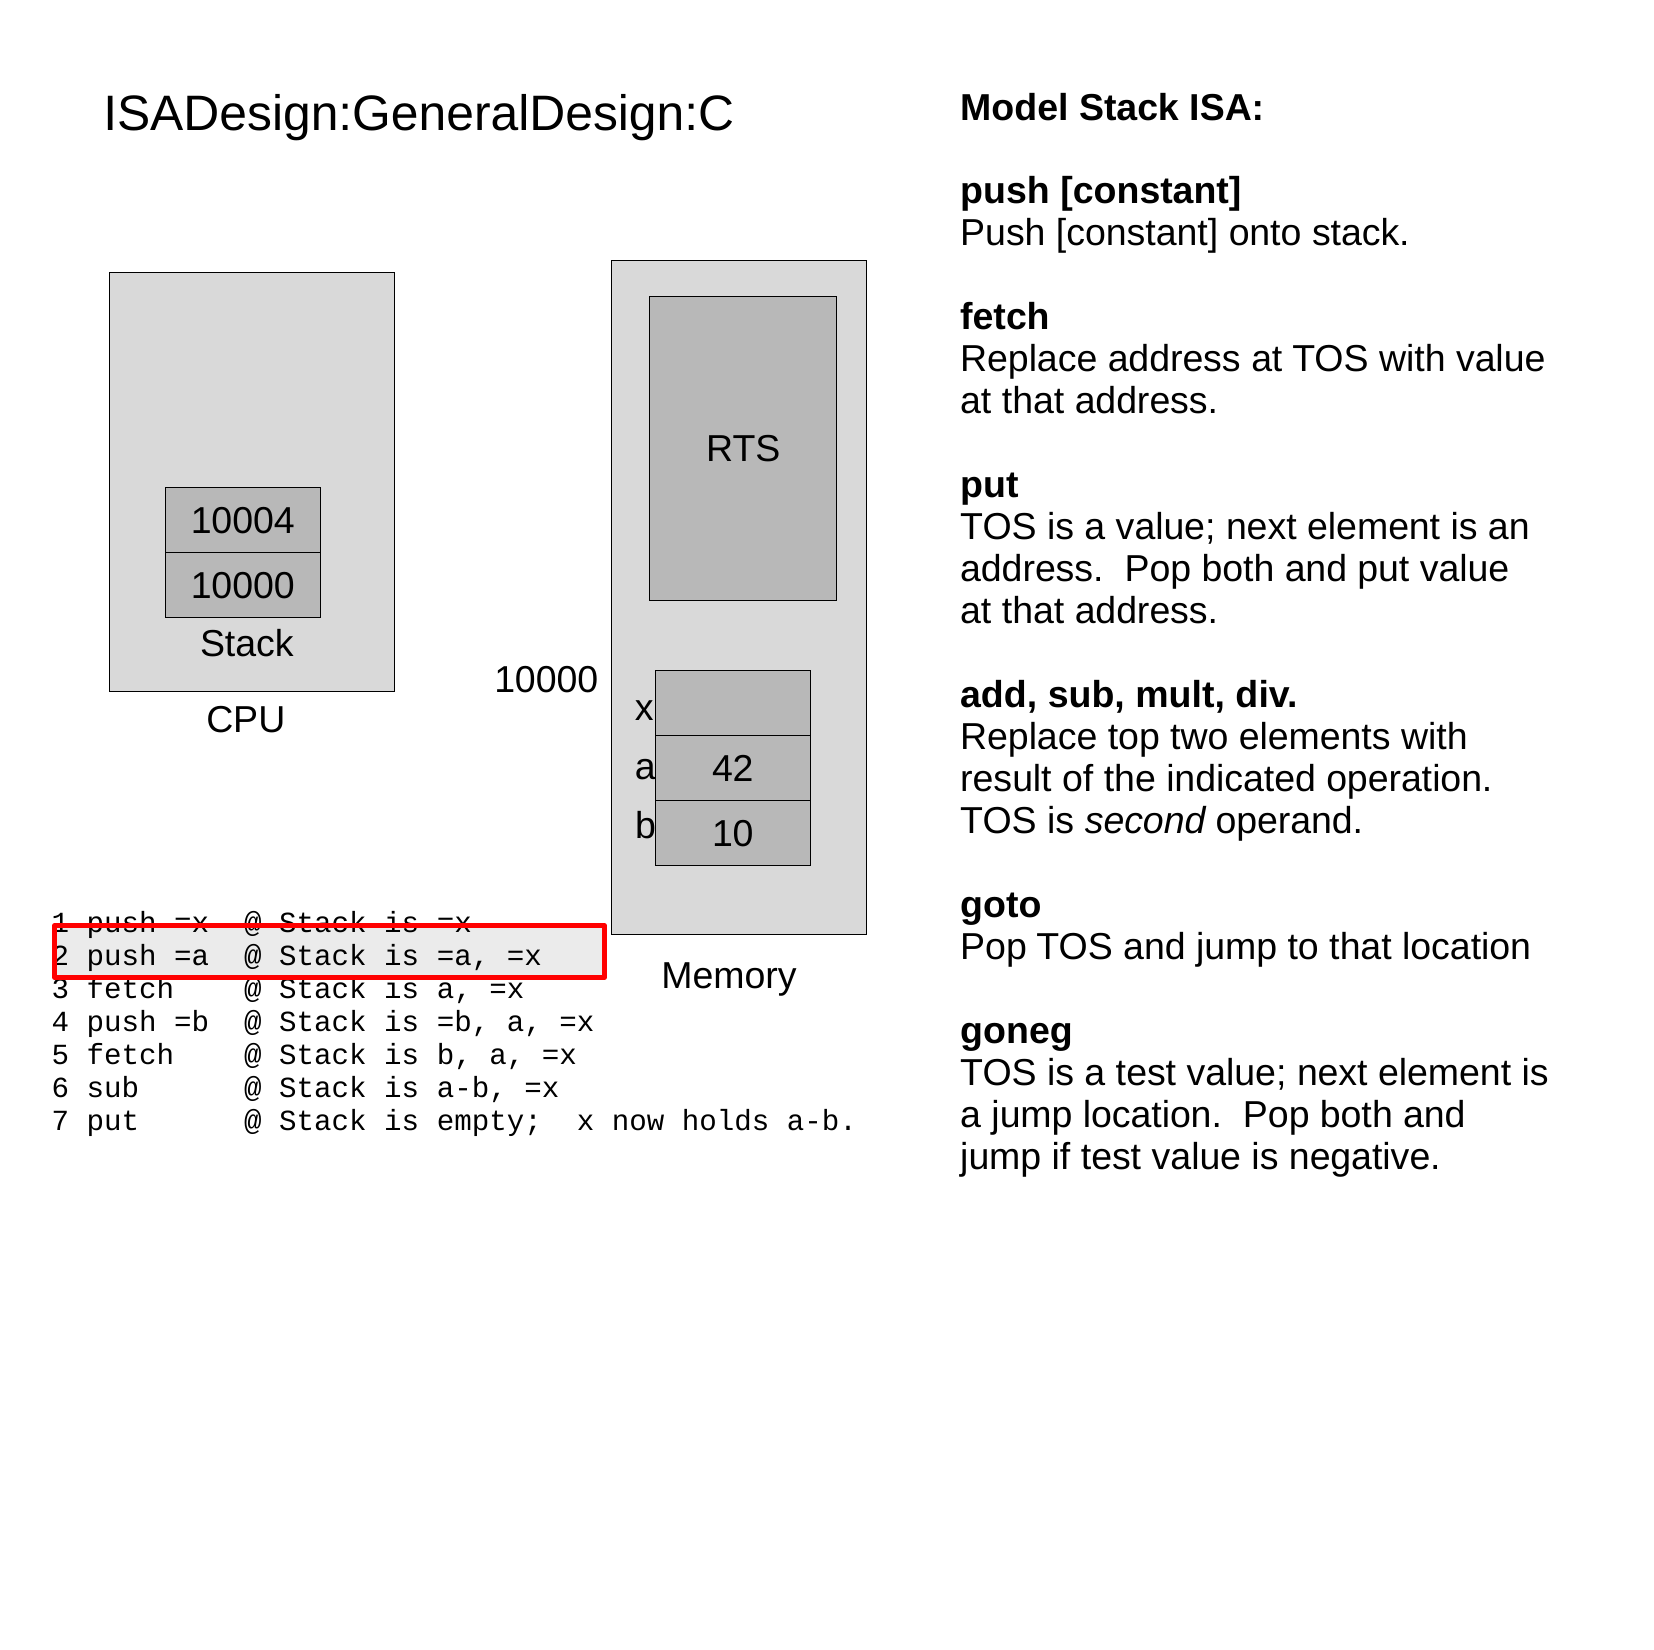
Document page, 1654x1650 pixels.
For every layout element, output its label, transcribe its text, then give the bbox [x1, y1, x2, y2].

text_box CPU [191, 691, 301, 749]
text_box [109, 272, 395, 692]
text_box 10000 [165, 553, 321, 618]
text_box a [620, 737, 671, 795]
text_box 10004 [165, 487, 321, 553]
text_box [54, 925, 605, 978]
text_box ISADesign:GeneralDesign:C [88, 78, 945, 166]
text_box RTS [649, 296, 837, 601]
text_box 10000 [479, 650, 613, 708]
text_box [611, 260, 867, 900]
text_box x [620, 678, 669, 736]
text_box 42 [655, 735, 811, 800]
text_box b [620, 796, 671, 854]
text_box 10 [655, 800, 811, 866]
text_box Model Stack ISA: push [constant] Push [constant] onto stack. fetch Replace address at TOS with value at that address. put TOS is a value; next element is an address. Pop both and put value at that address. add, sub, mult, div. Replace top two elements with result of the indicated operation. TOS is second operand. goto Pop TOS and jump to that location goneg TOS is a test value; next element is a jump location. Pop both and jump if test value is negative. [945, 78, 1571, 1288]
text_box Stack [185, 618, 309, 673]
text_box 1 push =x @ Stack is =x 2 push =a @ Stack is =a, =x 3 fetch @ Stack is a, =x 4 push =b @ Stack is =b, a, =x 5 fetch @ Stack is b, a, =x 6 sub @ Stack is a-b, =x 7 put @ Stack is empty; x now holds a-b. [36, 900, 875, 1152]
